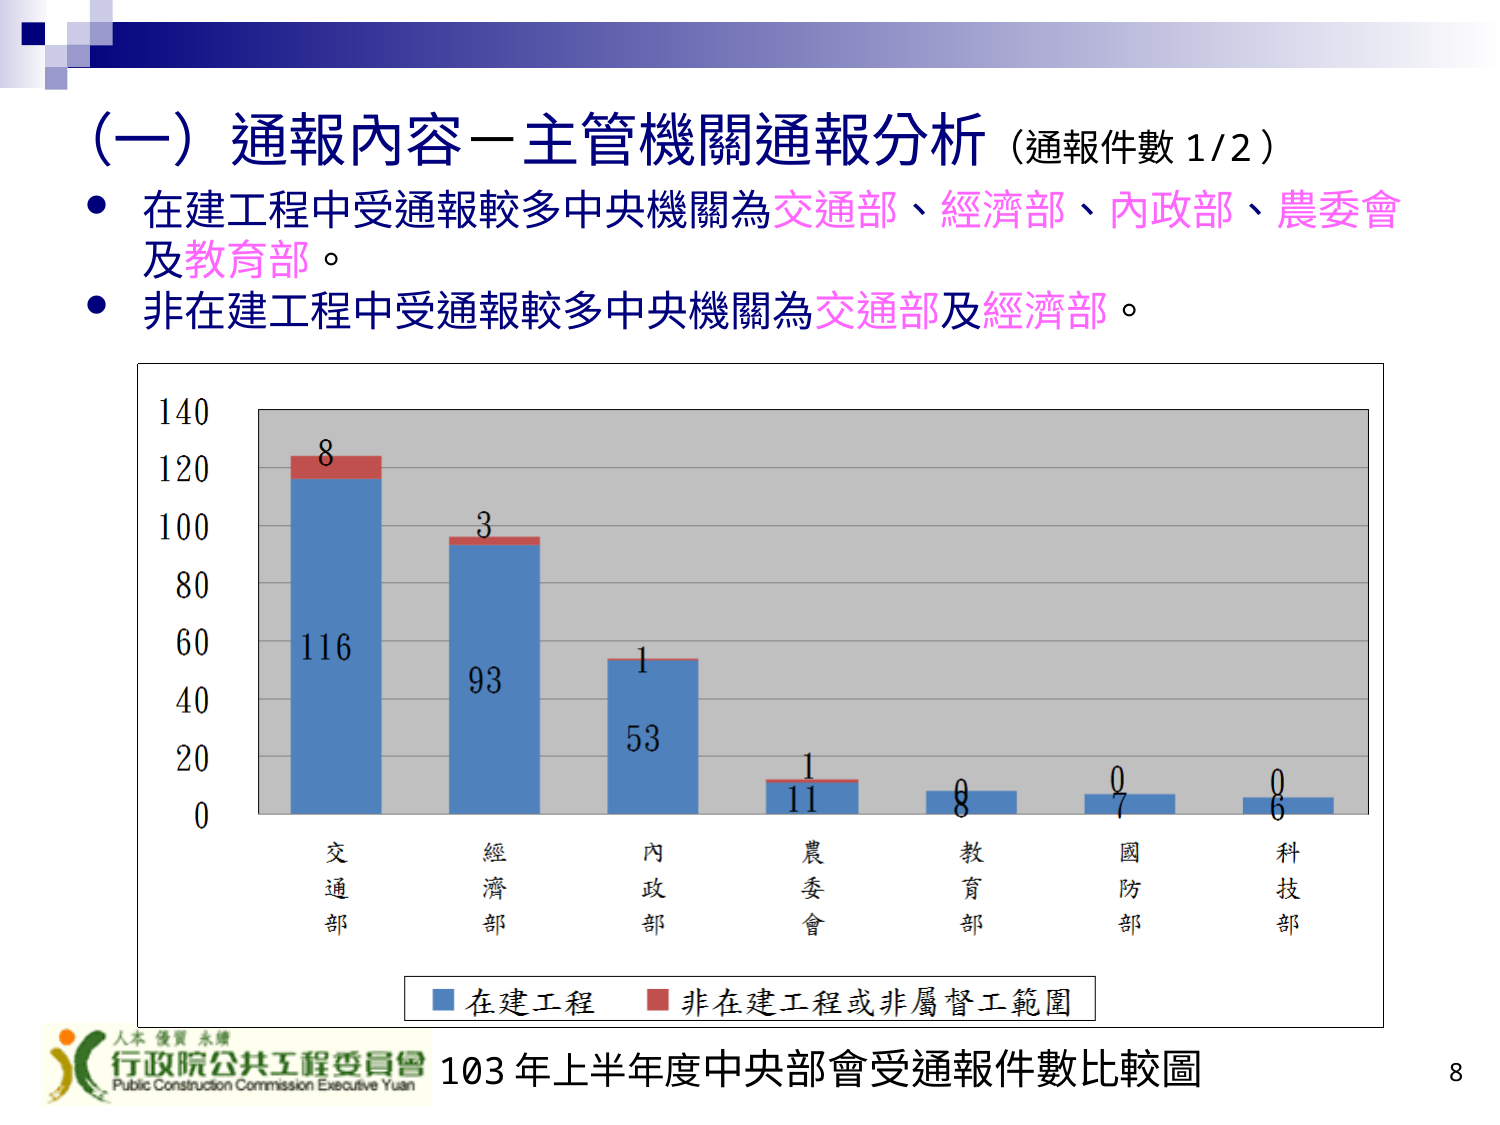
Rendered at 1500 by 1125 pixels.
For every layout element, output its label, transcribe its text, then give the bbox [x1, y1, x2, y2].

picture [41, 355, 1394, 1106]
text_box <編號> [1394, 1023, 1479, 1099]
text_box 103年上半年度中央部會受通報件數比較圖 [218, 1034, 1424, 1101]
text_box （一）通報內容－主管機關通報分析（通報件數1/2） [41, 78, 1465, 181]
text_box 在建工程中受通報較多中央機關為交通部、經濟部、內政部、農委會及教育部。 非在建工程中受通報較多中央機關為交通部及經濟部。 [70, 181, 1429, 343]
